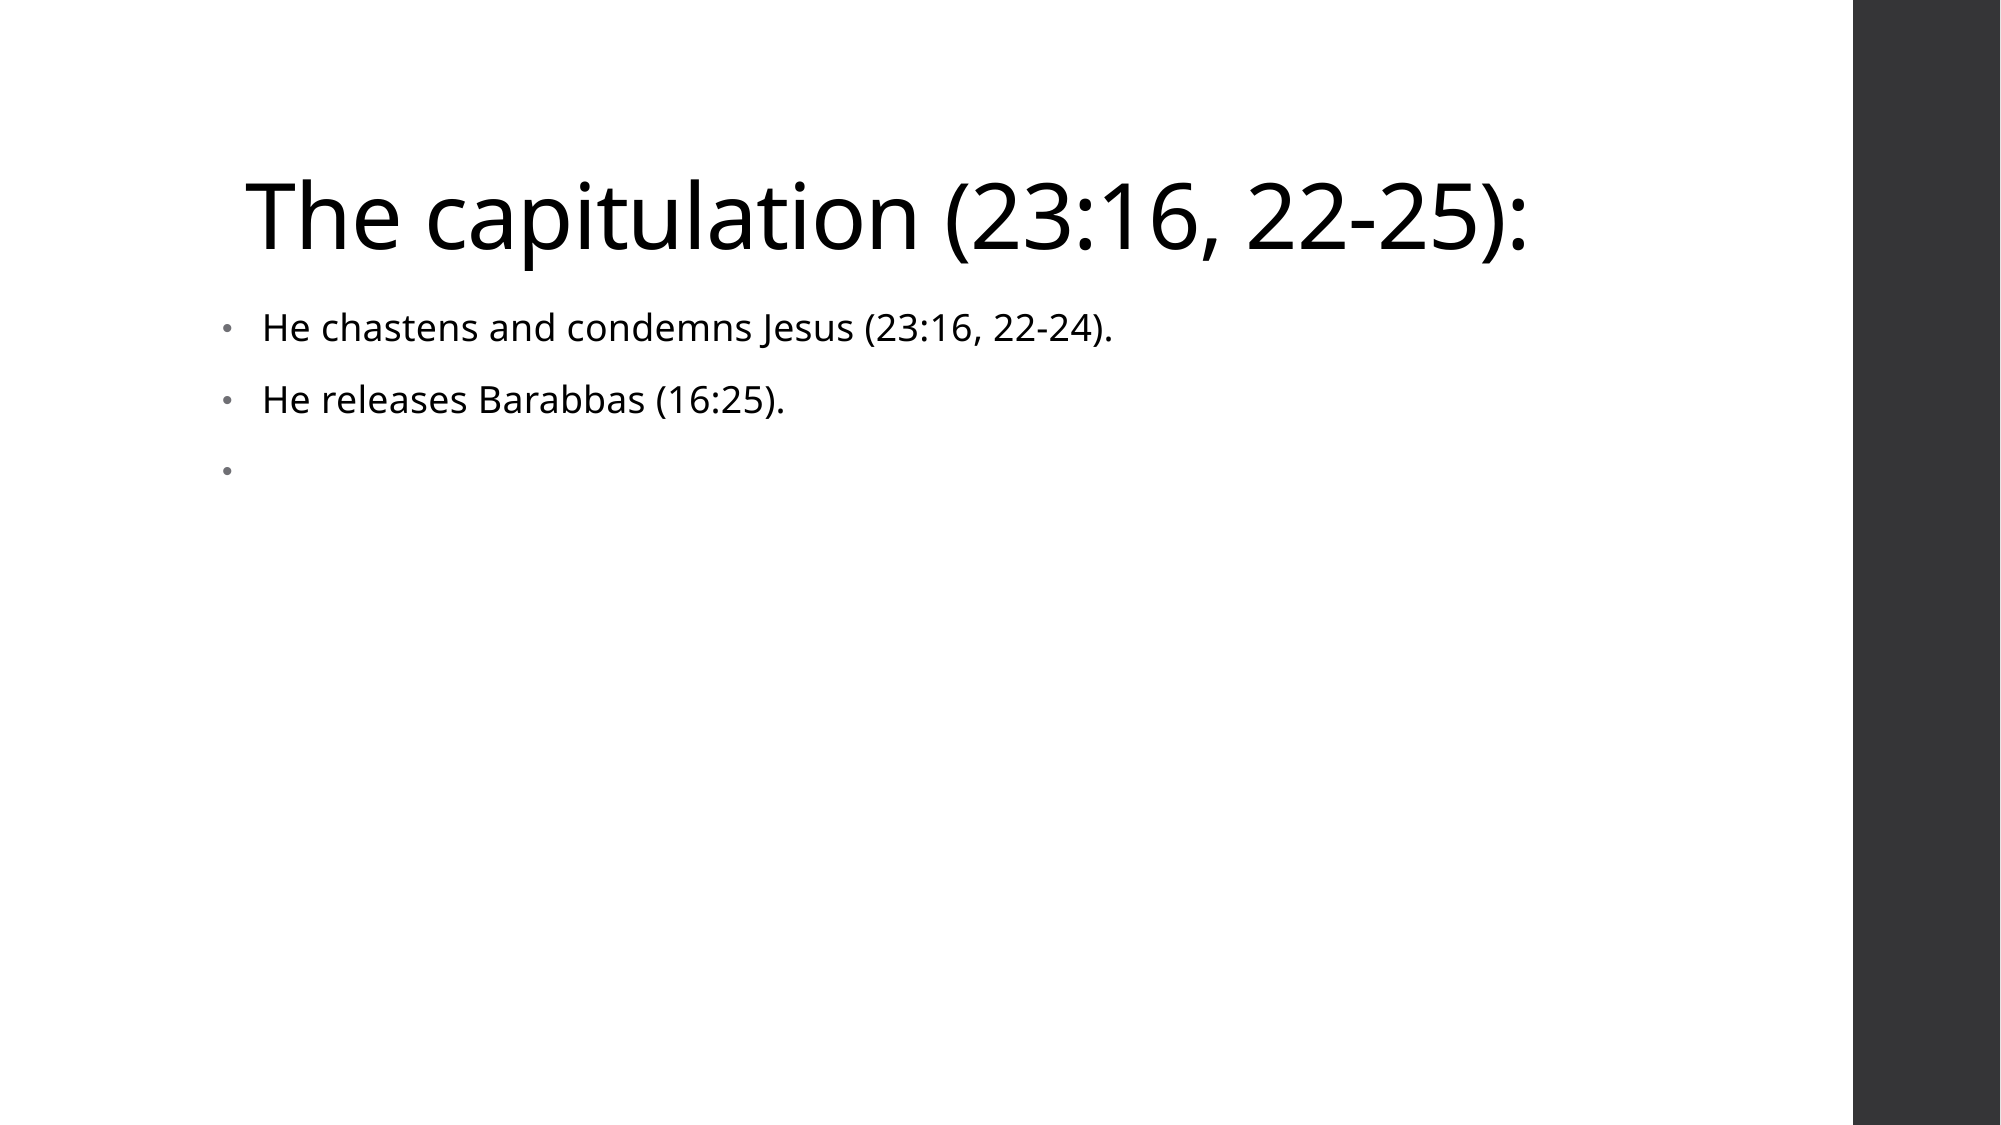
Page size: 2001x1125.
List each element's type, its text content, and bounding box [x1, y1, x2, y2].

list He chastens and condemns Jesus (23:16, 22-24). He releases Barabbas (16:25). [206, 299, 1617, 1014]
title The capitulation (23:16, 22-25): [206, 60, 1797, 278]
